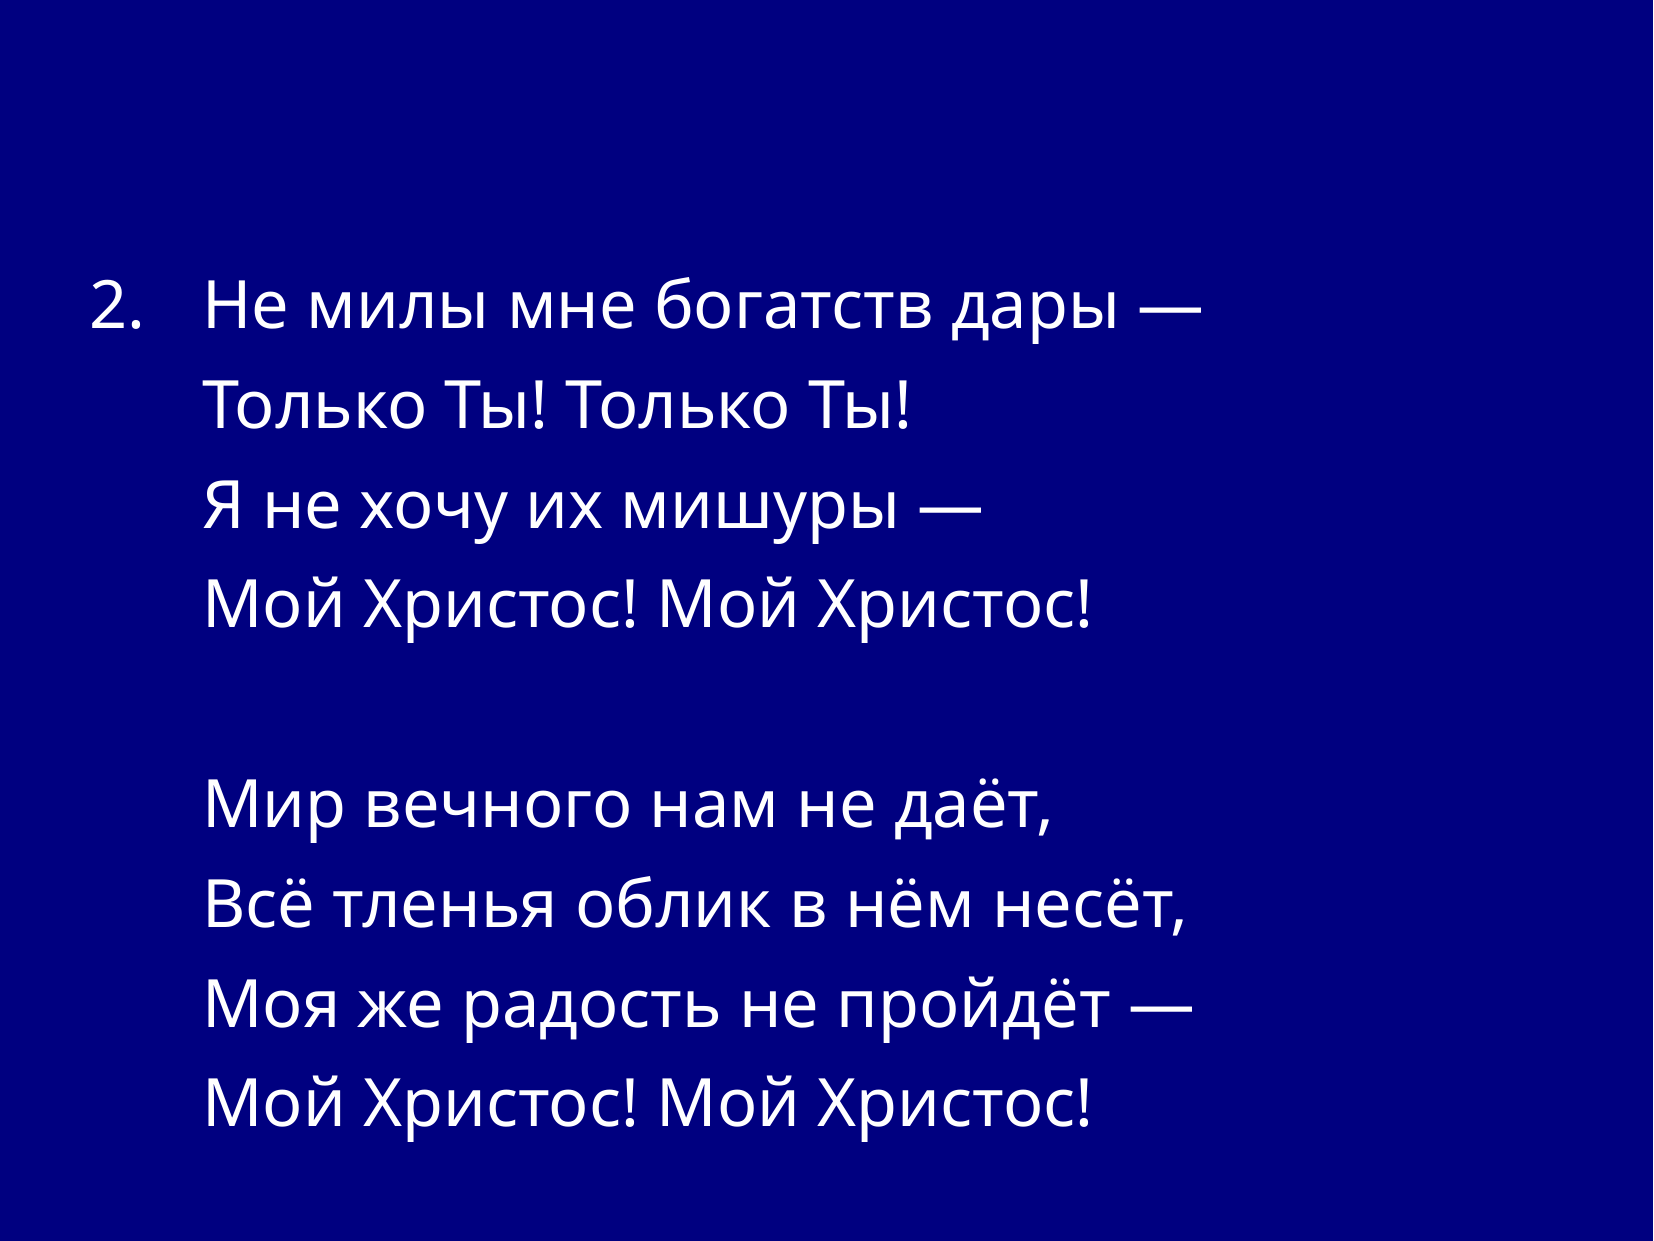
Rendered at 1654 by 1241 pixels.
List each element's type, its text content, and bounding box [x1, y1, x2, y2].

text_box 2. Не милы мне богатств дары — Только Ты! Только Ты! Я не хочу их мишуры — Мой Христос! Мой Христос! Мир вечного нам не даёт, Всё тленья облик в нём несёт, Моя же радость не пройдёт — Мой Христос! Мой Христос! [75, 150, 1576, 1163]
